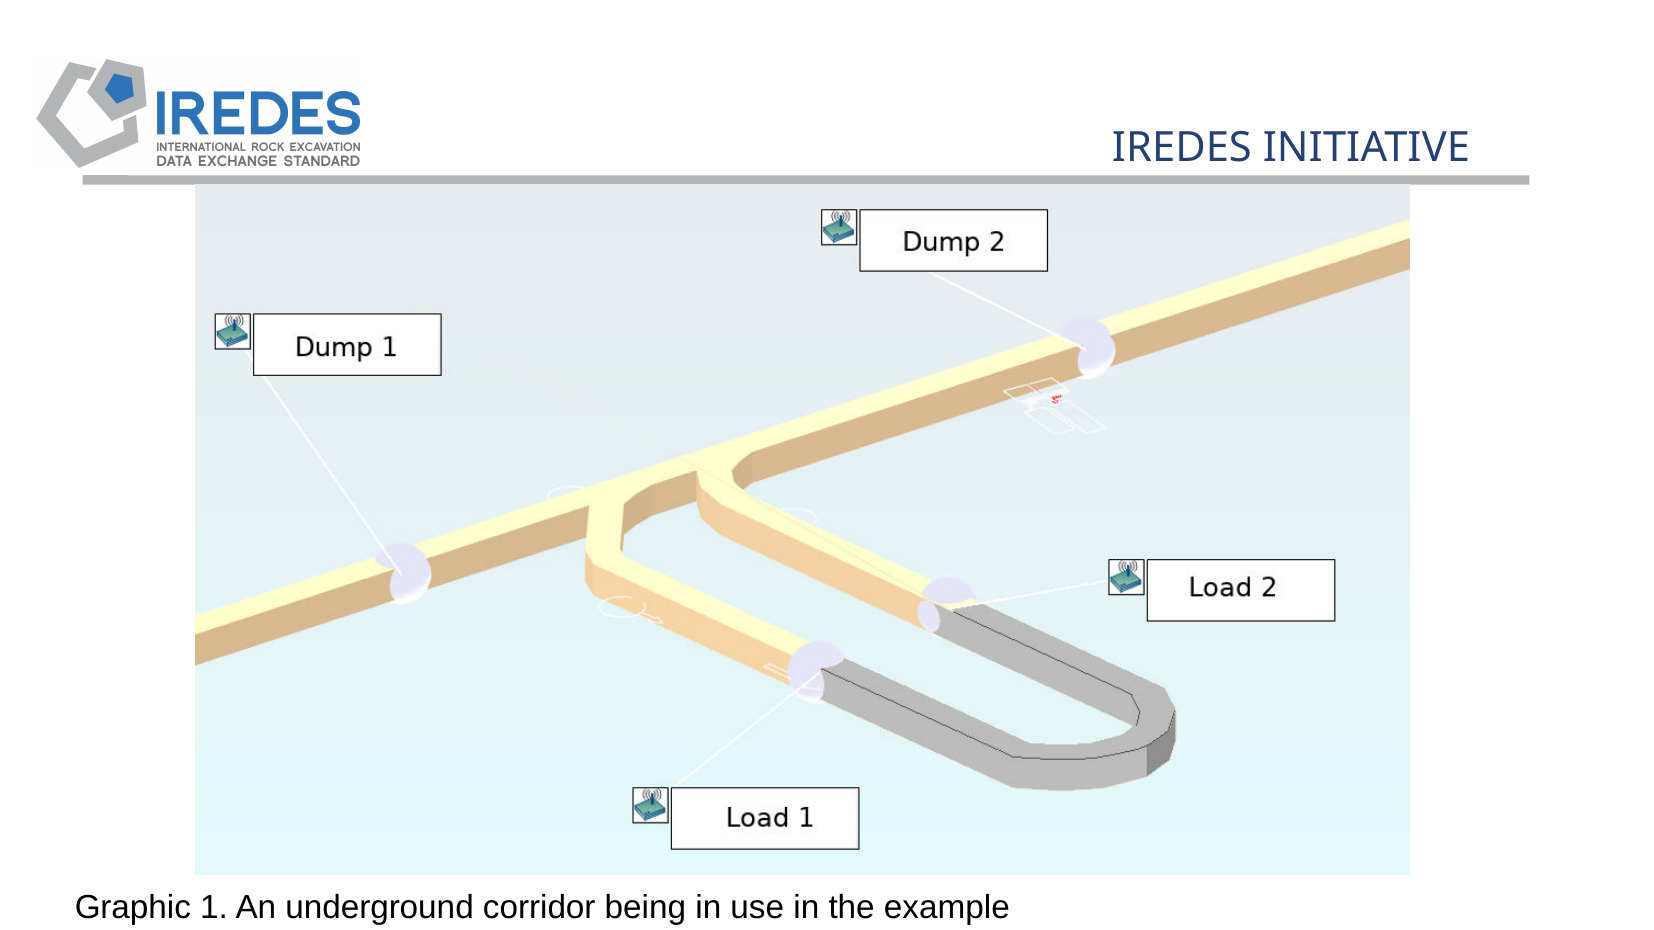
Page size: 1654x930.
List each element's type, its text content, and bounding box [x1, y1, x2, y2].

picture [195, 184, 1410, 875]
picture [36, 59, 360, 168]
text_box Graphic 1. An underground corridor being in use in the example [59, 878, 1605, 930]
